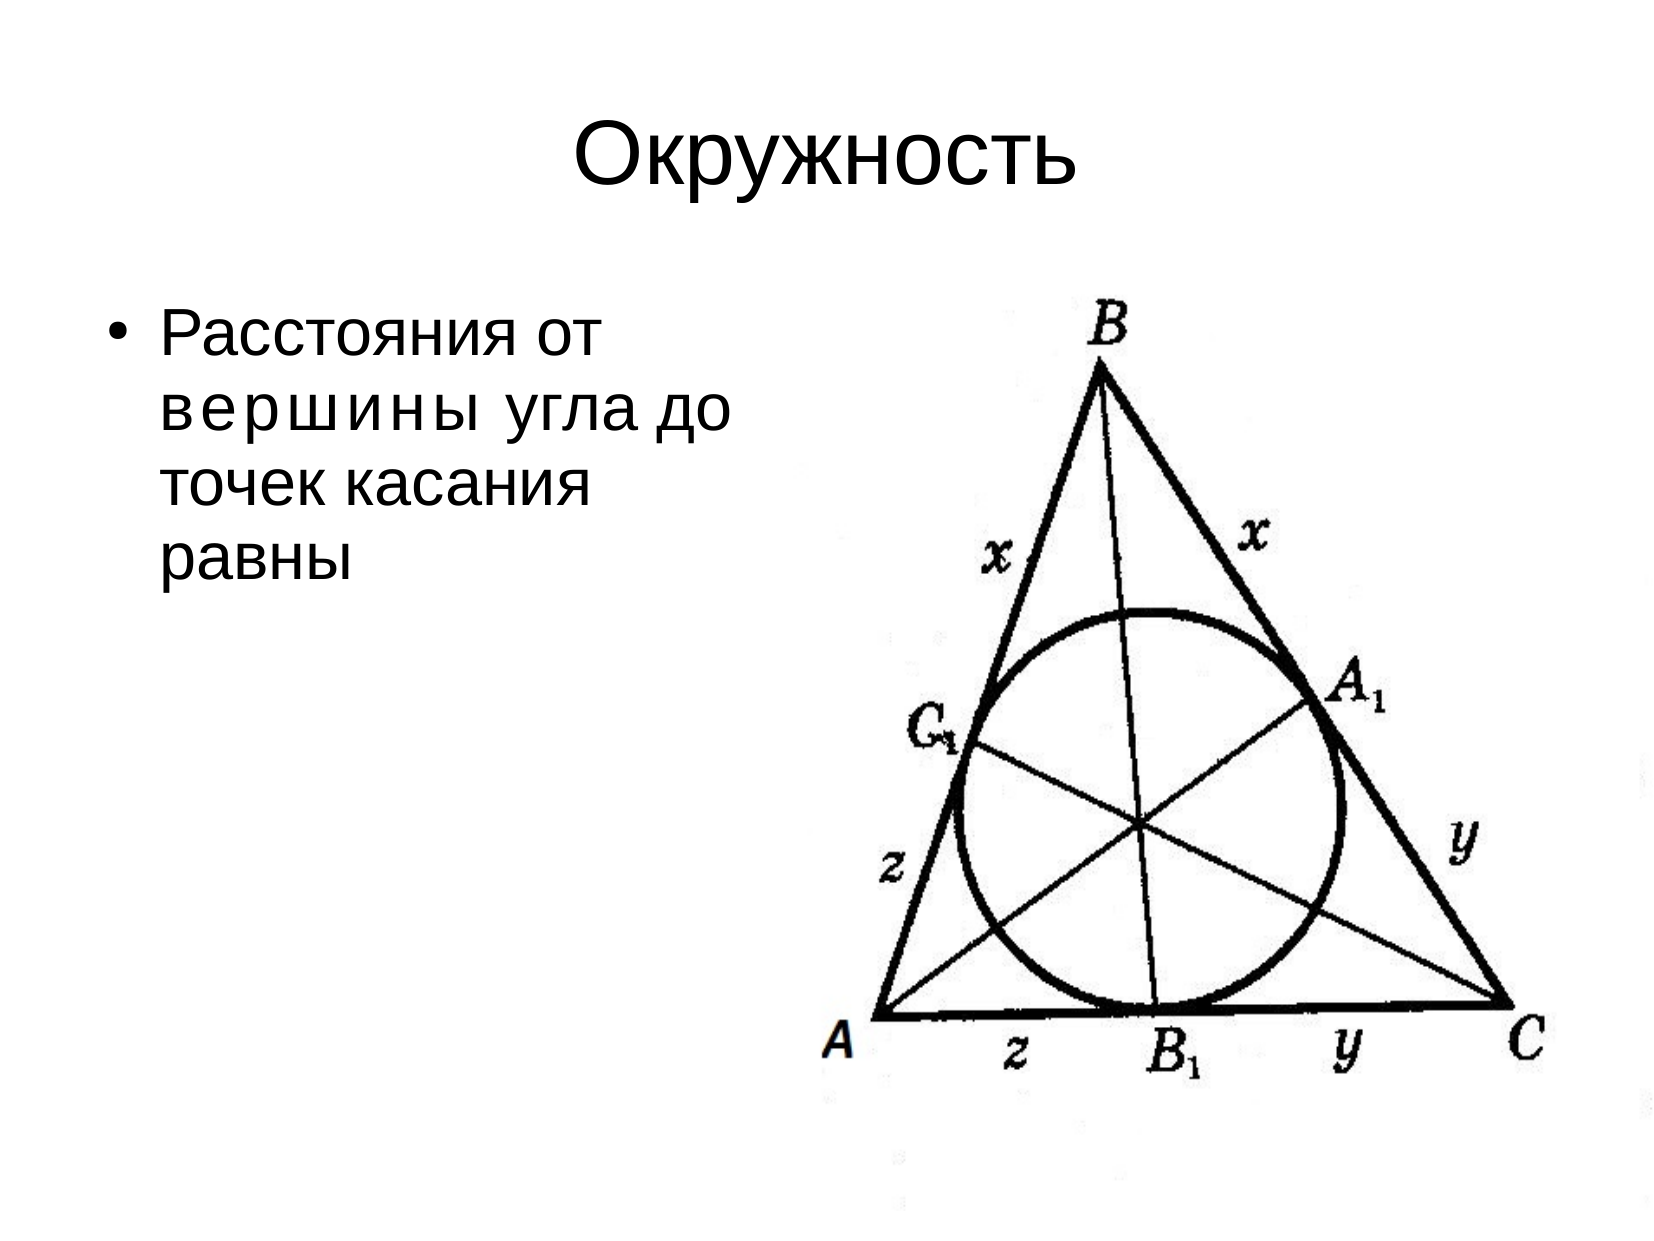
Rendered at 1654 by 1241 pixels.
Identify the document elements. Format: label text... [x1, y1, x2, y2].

picture [767, 265, 1654, 1211]
list Расстояния от вершины угла до точек касания равны [88, 295, 767, 1085]
title Окружность [82, 49, 1571, 257]
